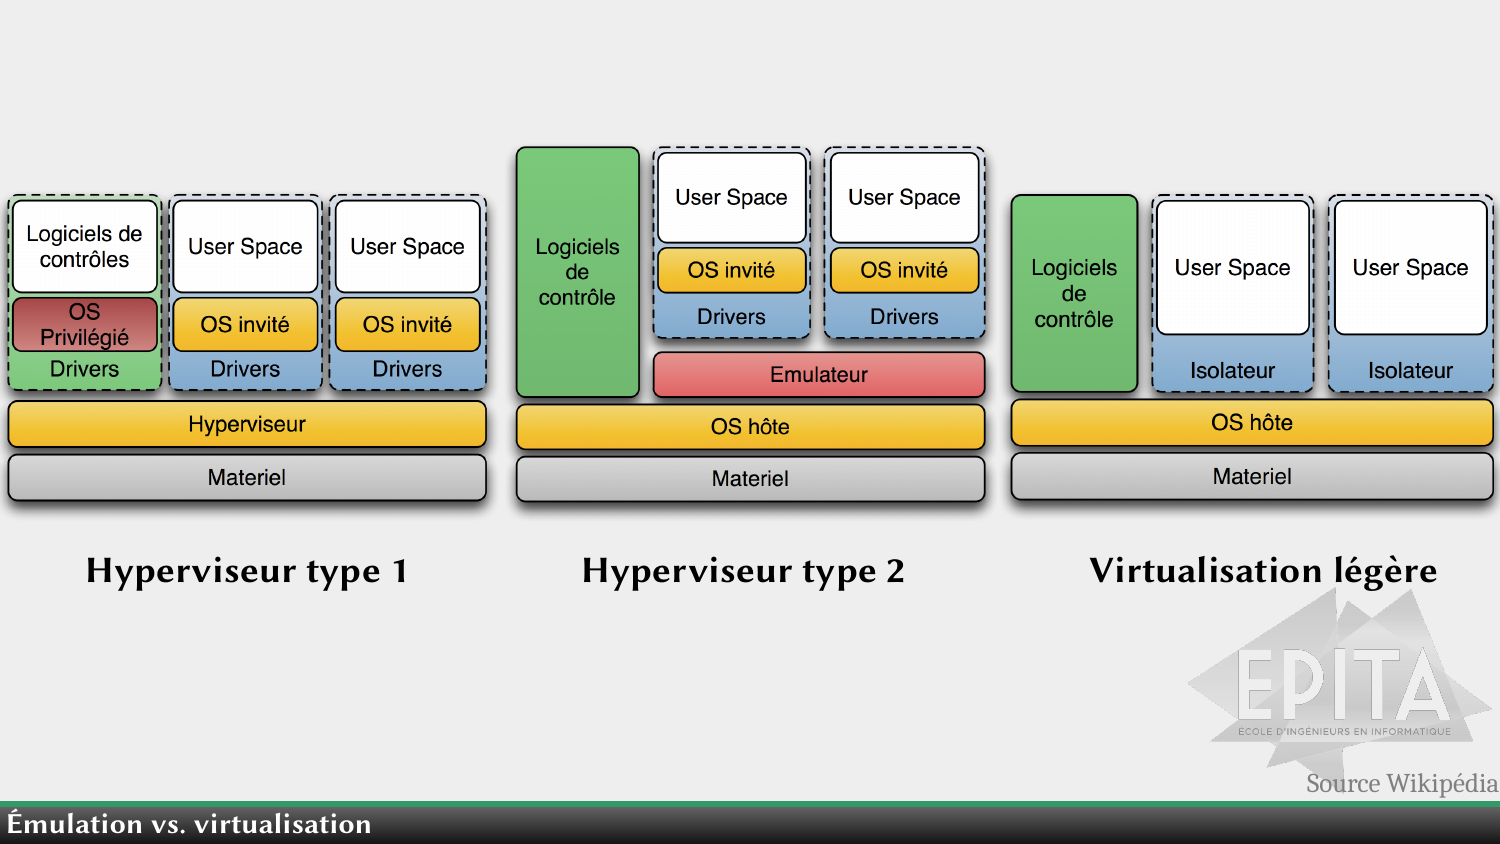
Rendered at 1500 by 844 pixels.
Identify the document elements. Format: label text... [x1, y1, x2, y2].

text_box Hyperviseur type 1 [23, 543, 473, 598]
text_box Hyperviseur type 2 [519, 543, 969, 598]
picture [1187, 587, 1492, 794]
text_box Virtualisation légère [1039, 543, 1489, 598]
title Émulation vs. virtualisation [5, 801, 1075, 844]
text_box Source Wikipédia [1307, 761, 1500, 804]
picture [0, 118, 1500, 544]
